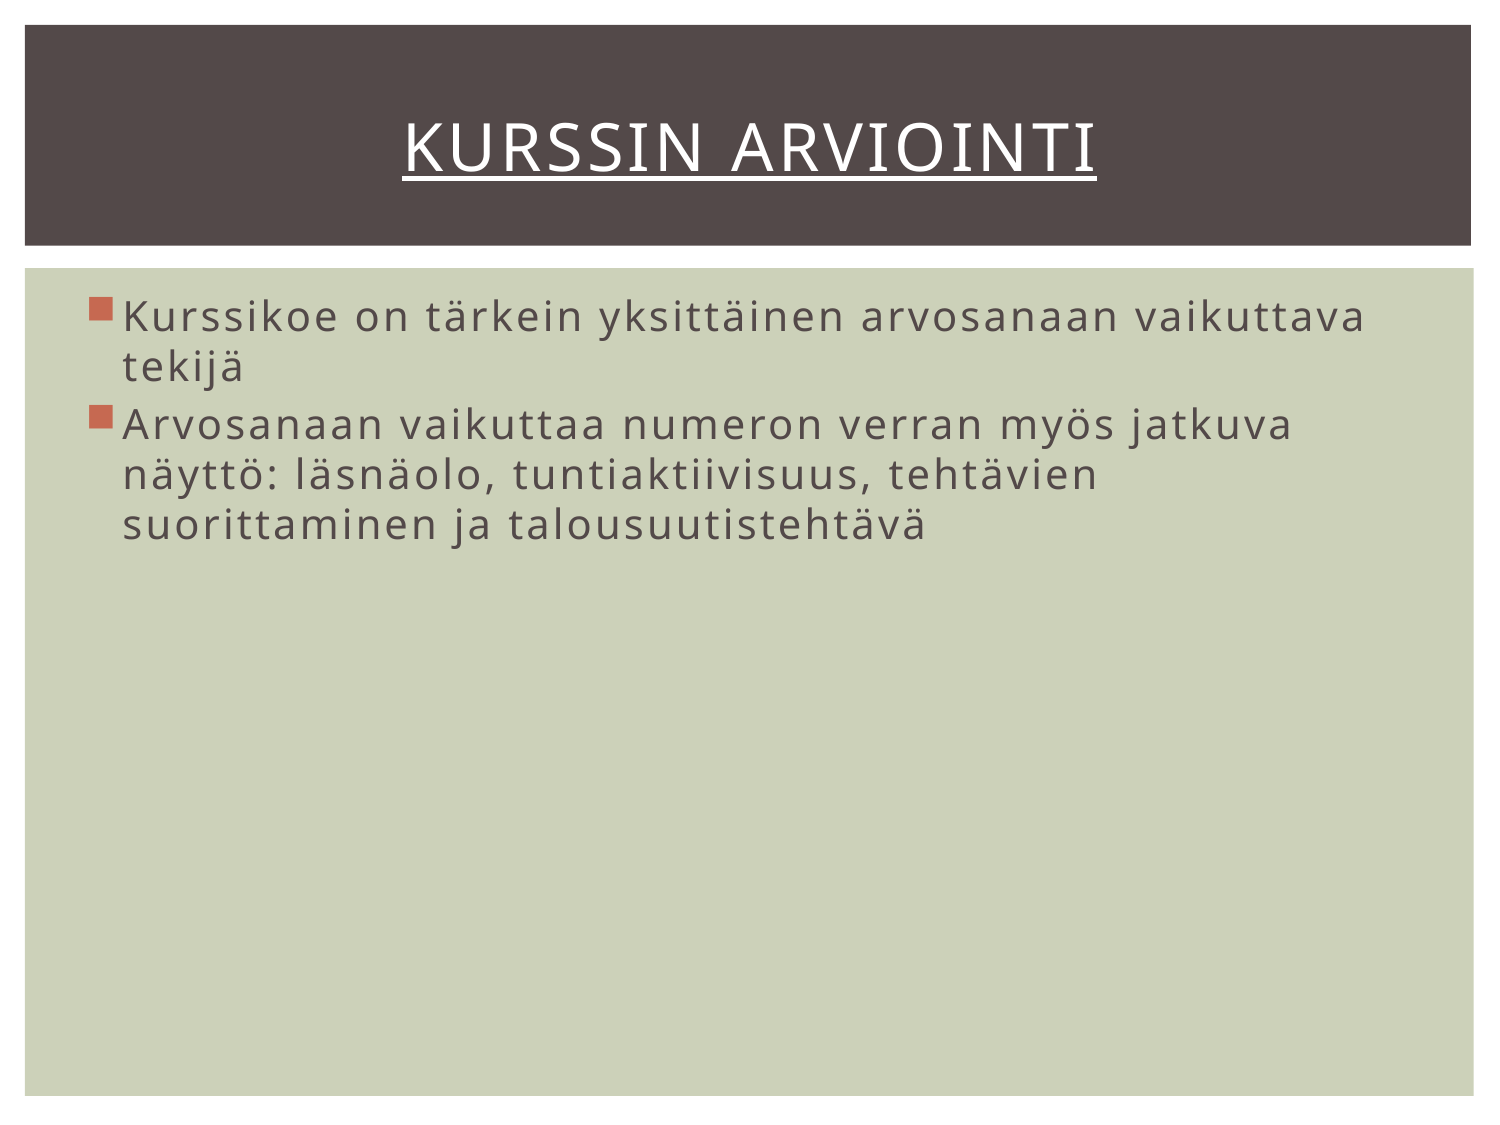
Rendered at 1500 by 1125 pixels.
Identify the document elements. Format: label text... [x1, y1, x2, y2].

list Kurssikoe on tärkein yksittäinen arvosanaan vaikuttava tekijä Arvosanaan vaikuttaa numeron verran myös jatkuva näyttö: läsnäolo, tuntiaktiivisuus, tehtävien suorittaminen ja talousuutistehtävä [62, 281, 1442, 1005]
title KURSSIN ARVIOINTI [62, 58, 1438, 232]
